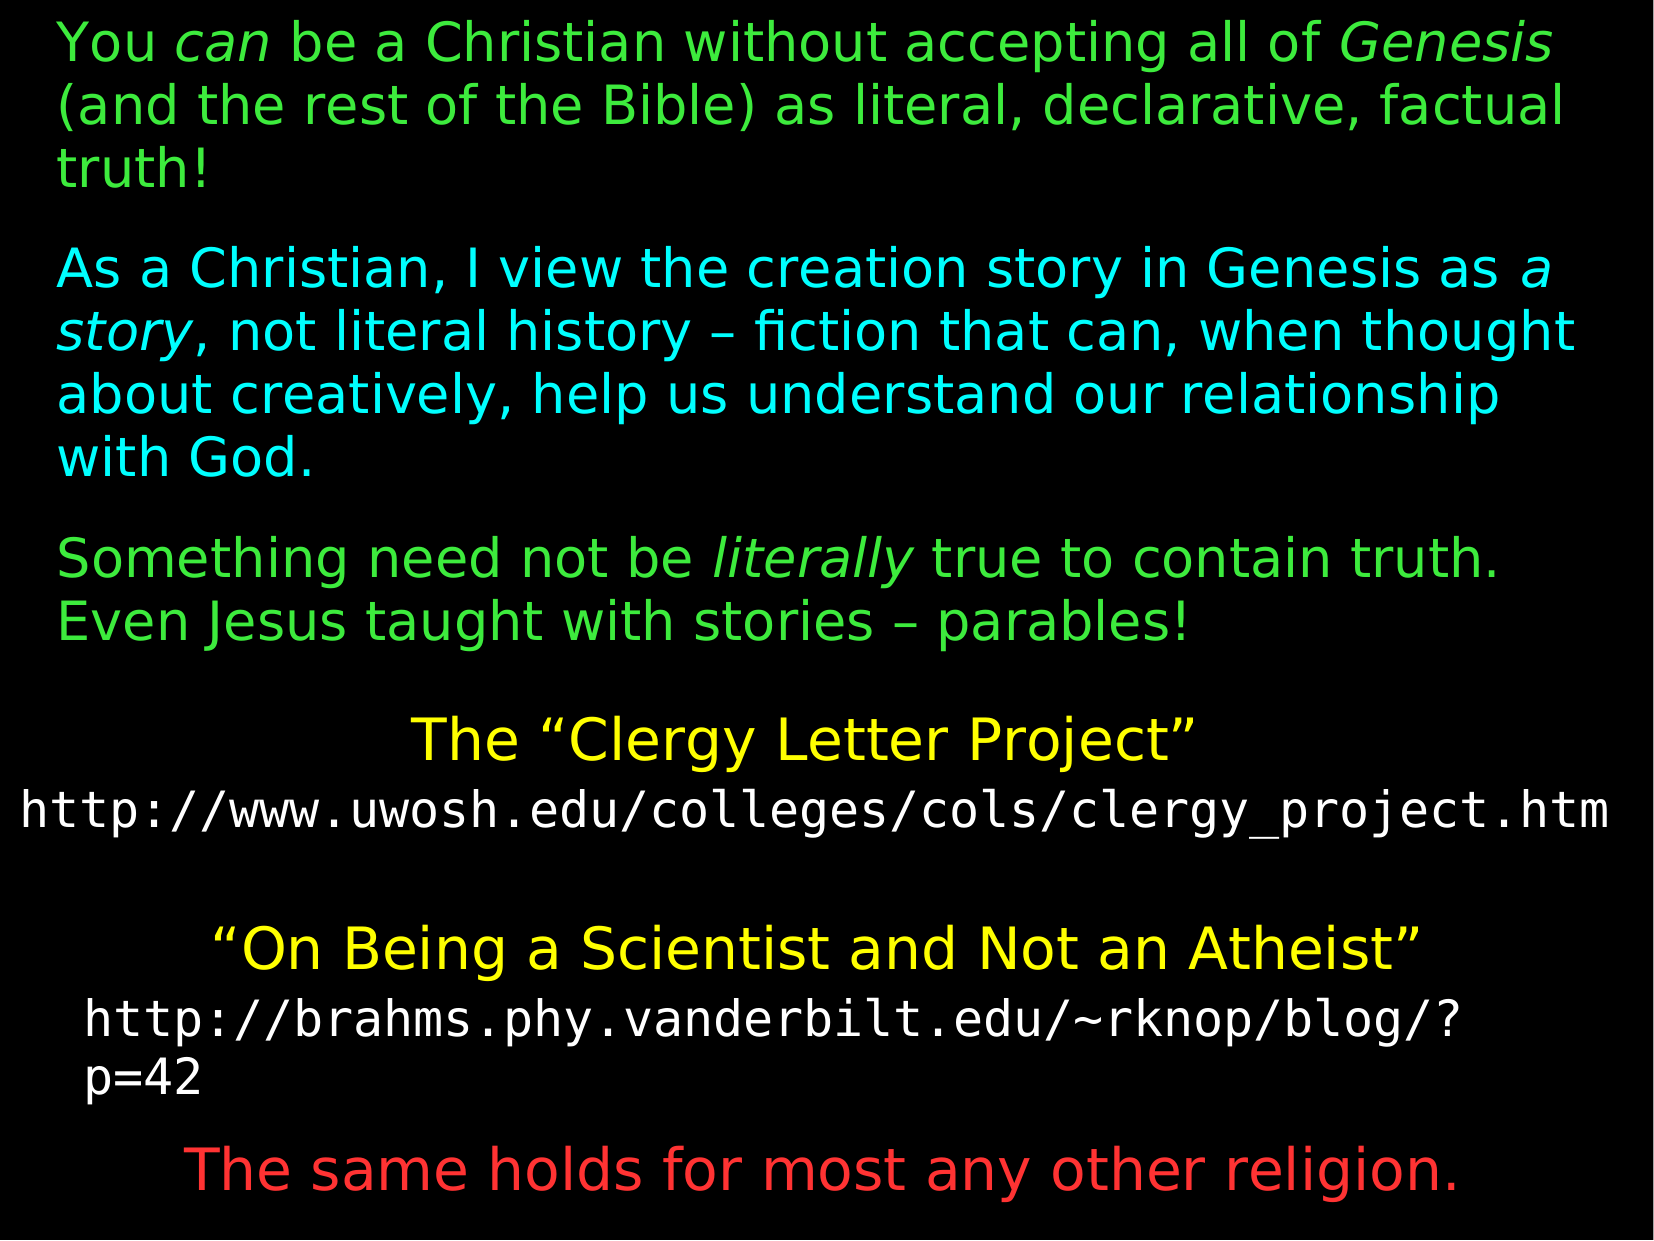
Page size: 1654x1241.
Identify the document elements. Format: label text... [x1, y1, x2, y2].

text_box The same holds for most any other religion. [165, 1125, 1482, 1217]
text_box http://brahms.phy.vanderbilt.edu/~rknop/blog/?p=42 [64, 977, 1590, 1070]
text_box You can be a Christian without accepting all of Genesis (and the rest of the Bible) as literal, declarative, factual truth! As a Christian, I view the creation story in Genesis as a story, not literal history – fiction that can, when thought about creatively, help us understand our relationship with God. Something need not be literally true to contain truth. Even Jesus taught with stories – parables! [37, 0, 1613, 666]
text_box “On Being a Scientist and Not an Atheist” [191, 903, 1444, 995]
text_box The “Clergy Letter Project” [392, 694, 1219, 787]
text_box http://www.uwosh.edu/colleges/cols/clergy_project.htm [0, 768, 1654, 861]
